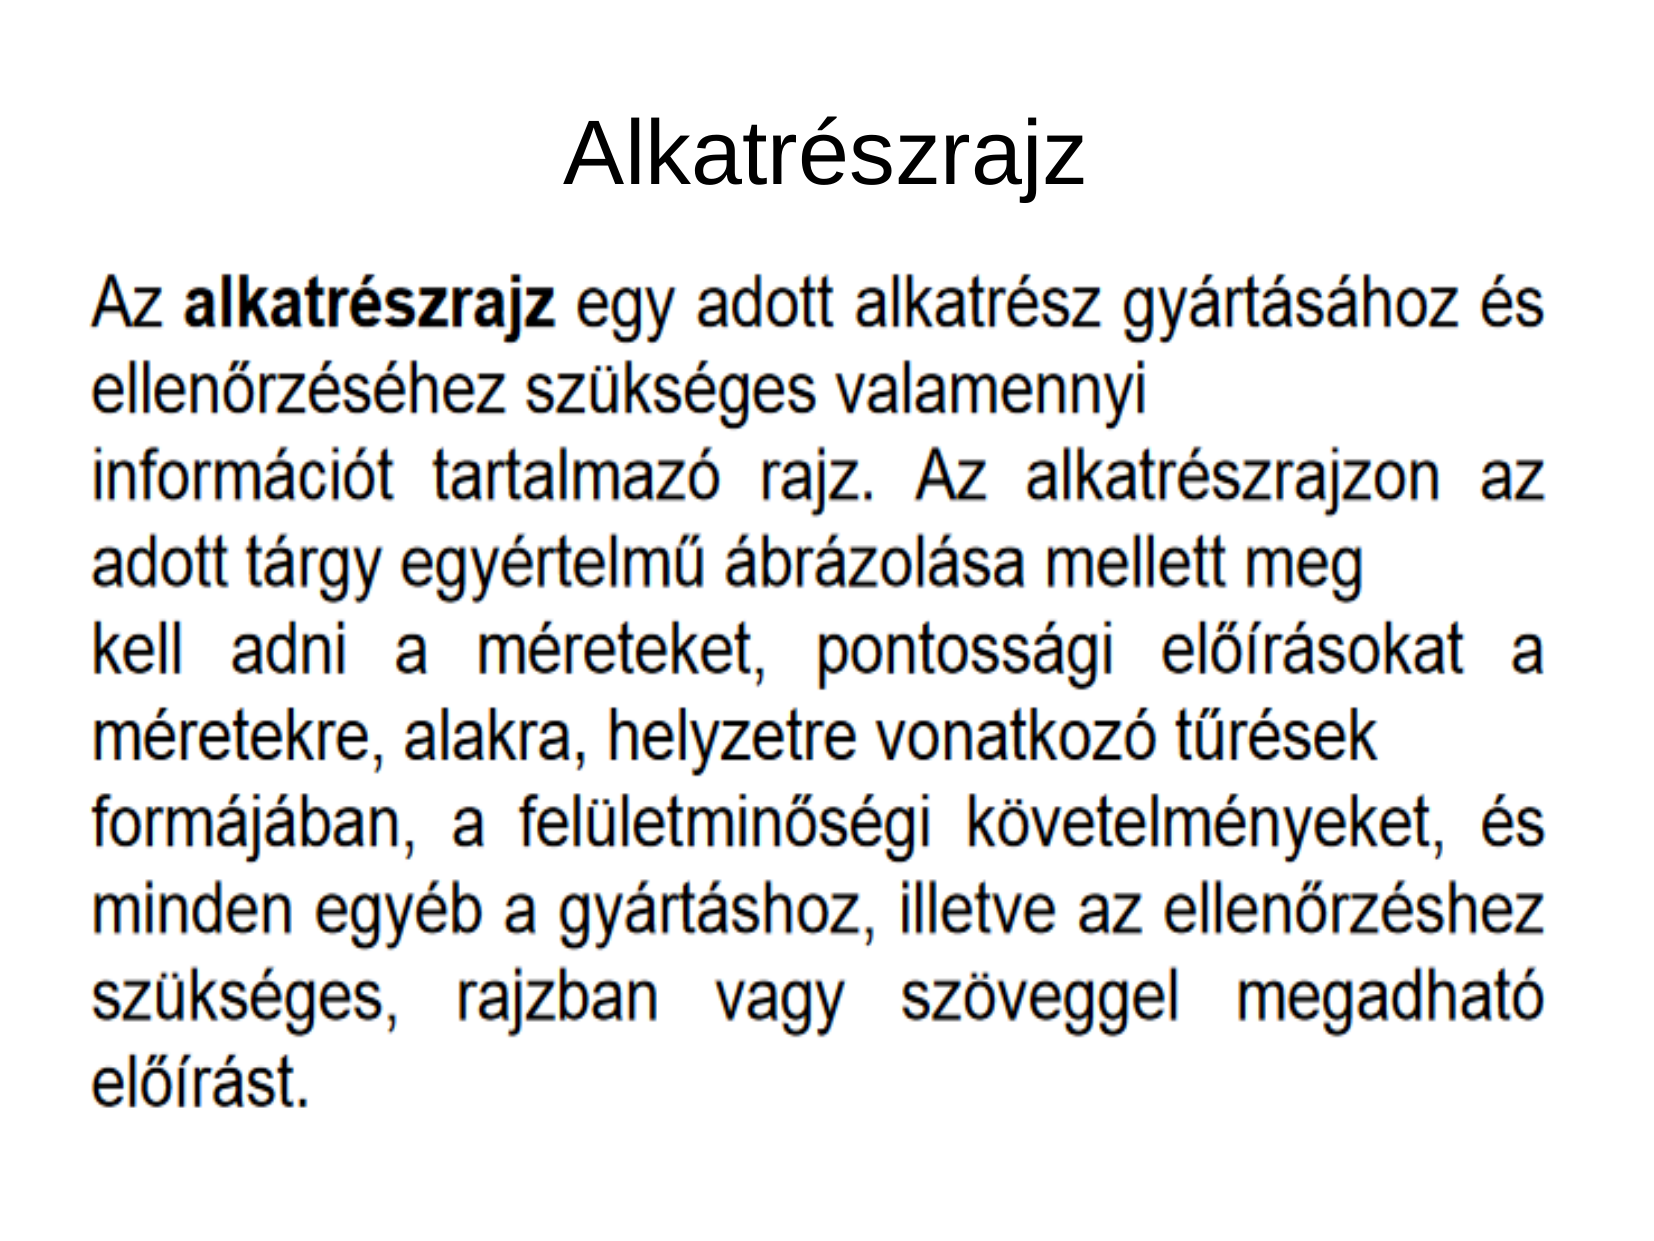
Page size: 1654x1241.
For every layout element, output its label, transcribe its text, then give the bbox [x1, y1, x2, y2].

picture [59, 249, 1584, 1134]
title Alkatrészrajz [82, 49, 1571, 249]
